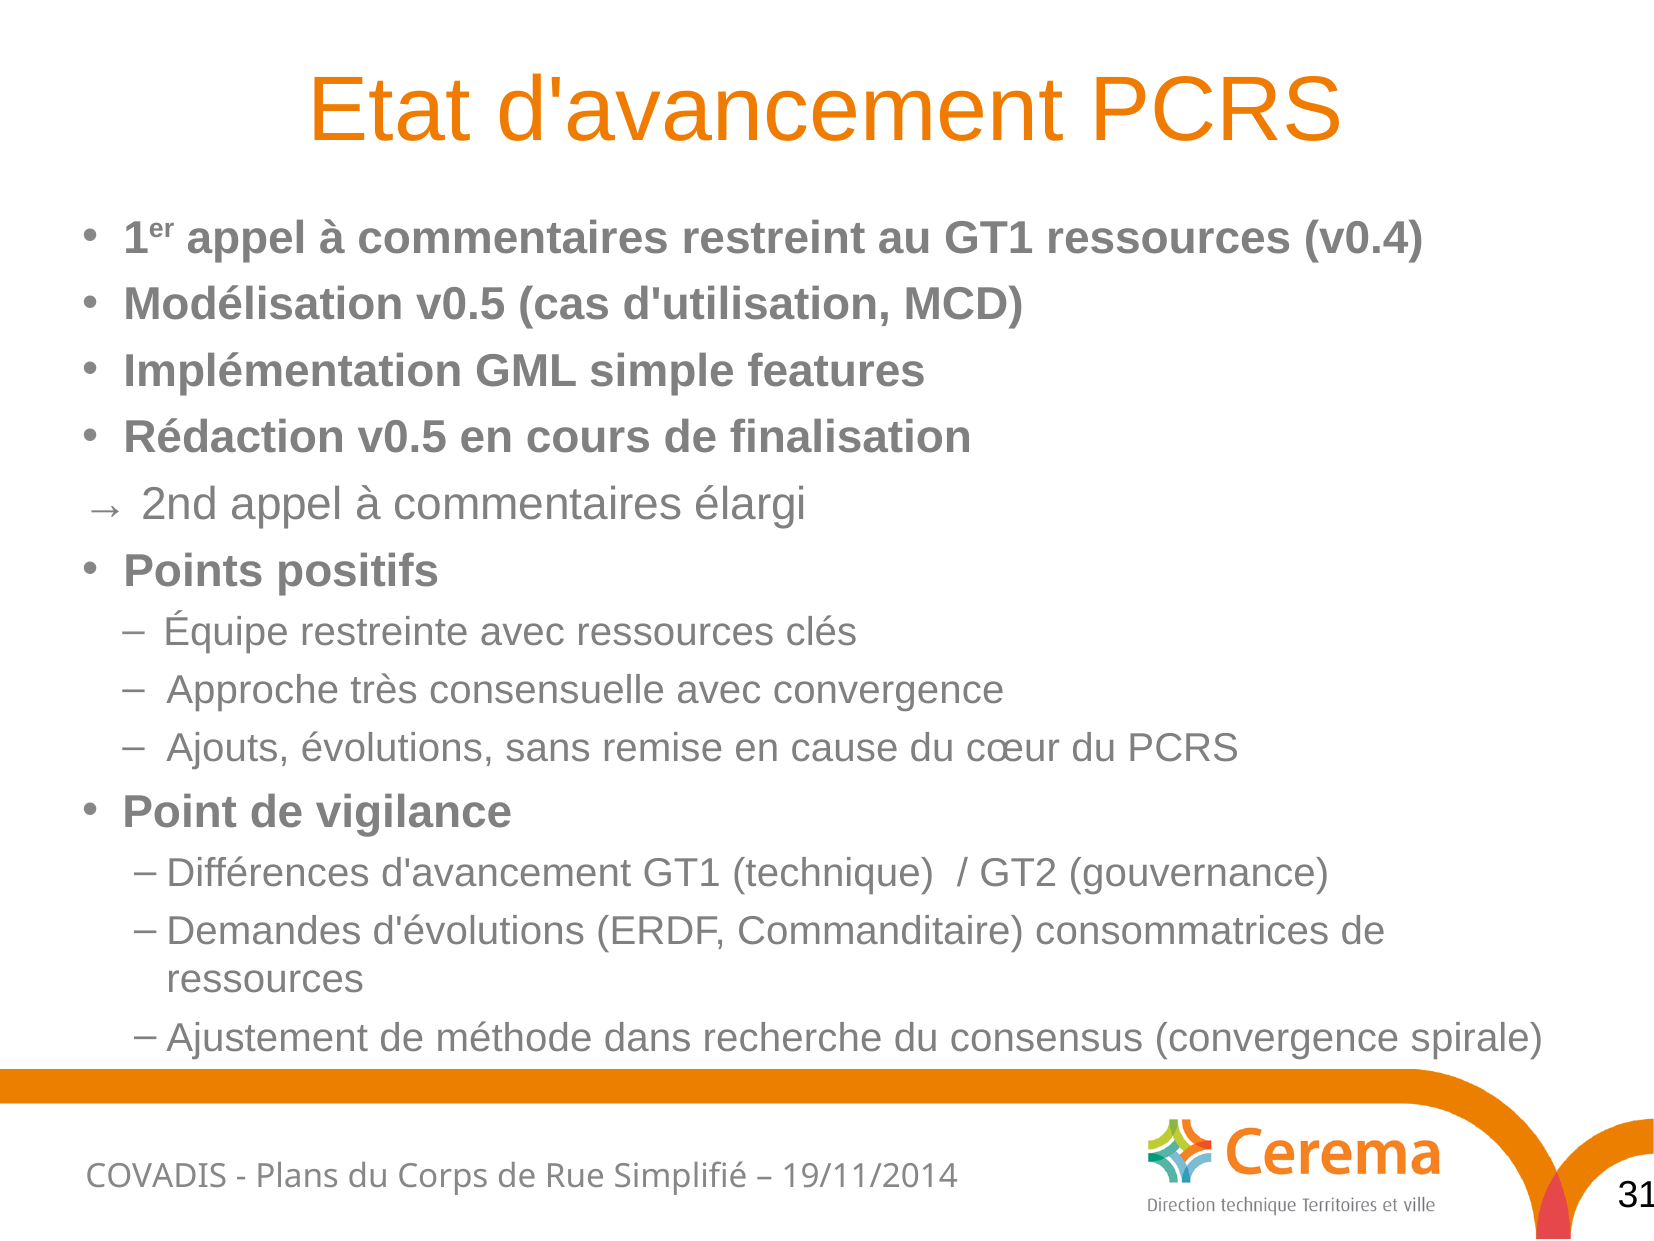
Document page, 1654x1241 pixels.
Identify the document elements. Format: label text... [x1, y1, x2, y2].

picture [0, 1069, 1654, 1239]
list 1er appel à commentaires restreint au GT1 ressources (v0.4) Modélisation v0.5 (cas d'utilisation, MCD) Implémentation GML simple features Rédaction v0.5 en cours de finalisation → 2nd appel à commentaires élargi Points positifs Équipe restreinte avec ressources clés Approche très consensuelle avec convergence Ajouts, évolutions, sans remise en cause du cœur du PCRS Point de vigilance Différences d'avancement GT1 (technique) / GT2 (gouvernance) Demandes d'évolutions (ERDF, Commanditaire) consommatrices de ressources Ajustement de méthode dans recherche du consensus (convergence spirale) [82, 207, 1595, 1063]
title Etat d'avancement PCRS [82, 0, 1571, 207]
